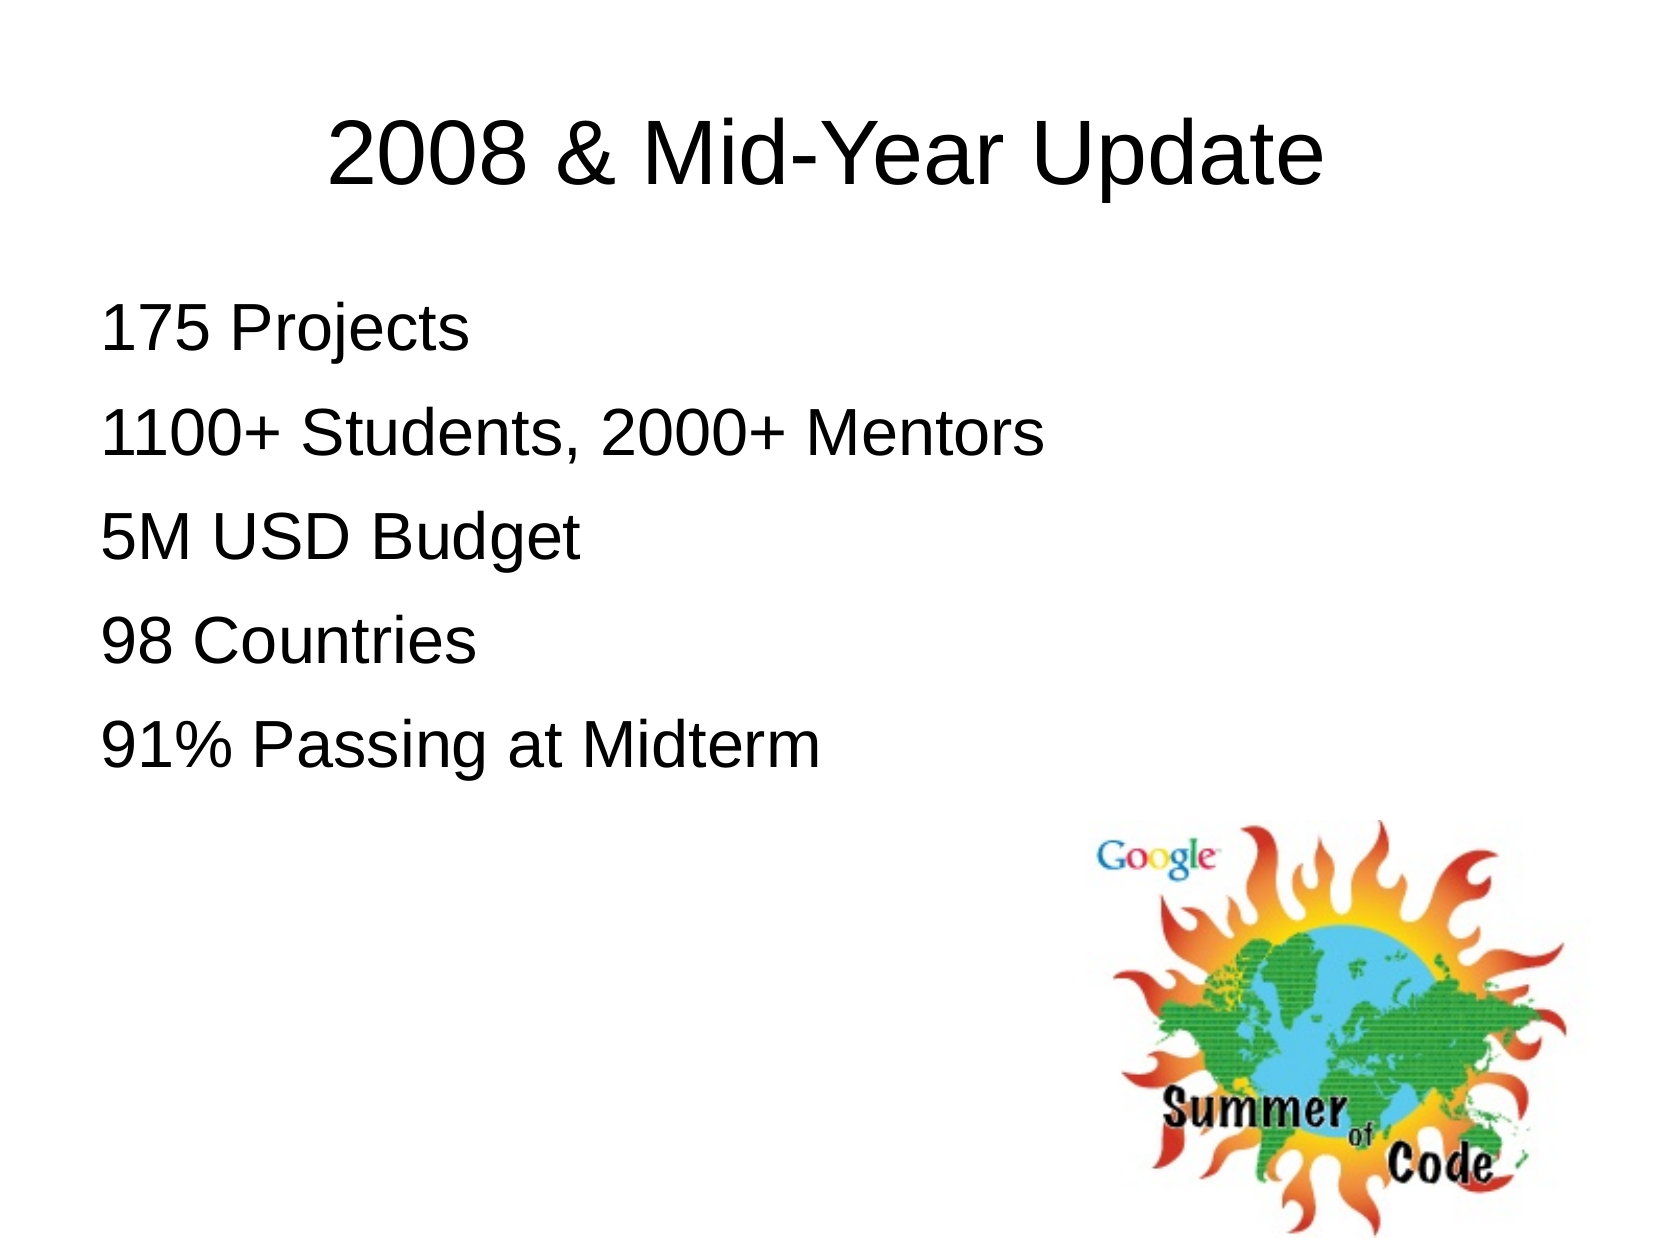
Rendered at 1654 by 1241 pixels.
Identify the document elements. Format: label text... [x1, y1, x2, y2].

list 175 Projects 1100+ Students, 2000+ Mentors 5M USD Budget 98 Countries 91% Passing at Midterm [82, 290, 1571, 1094]
picture [1022, 820, 1648, 1238]
title 2008 & Mid-Year Update [82, 56, 1571, 250]
